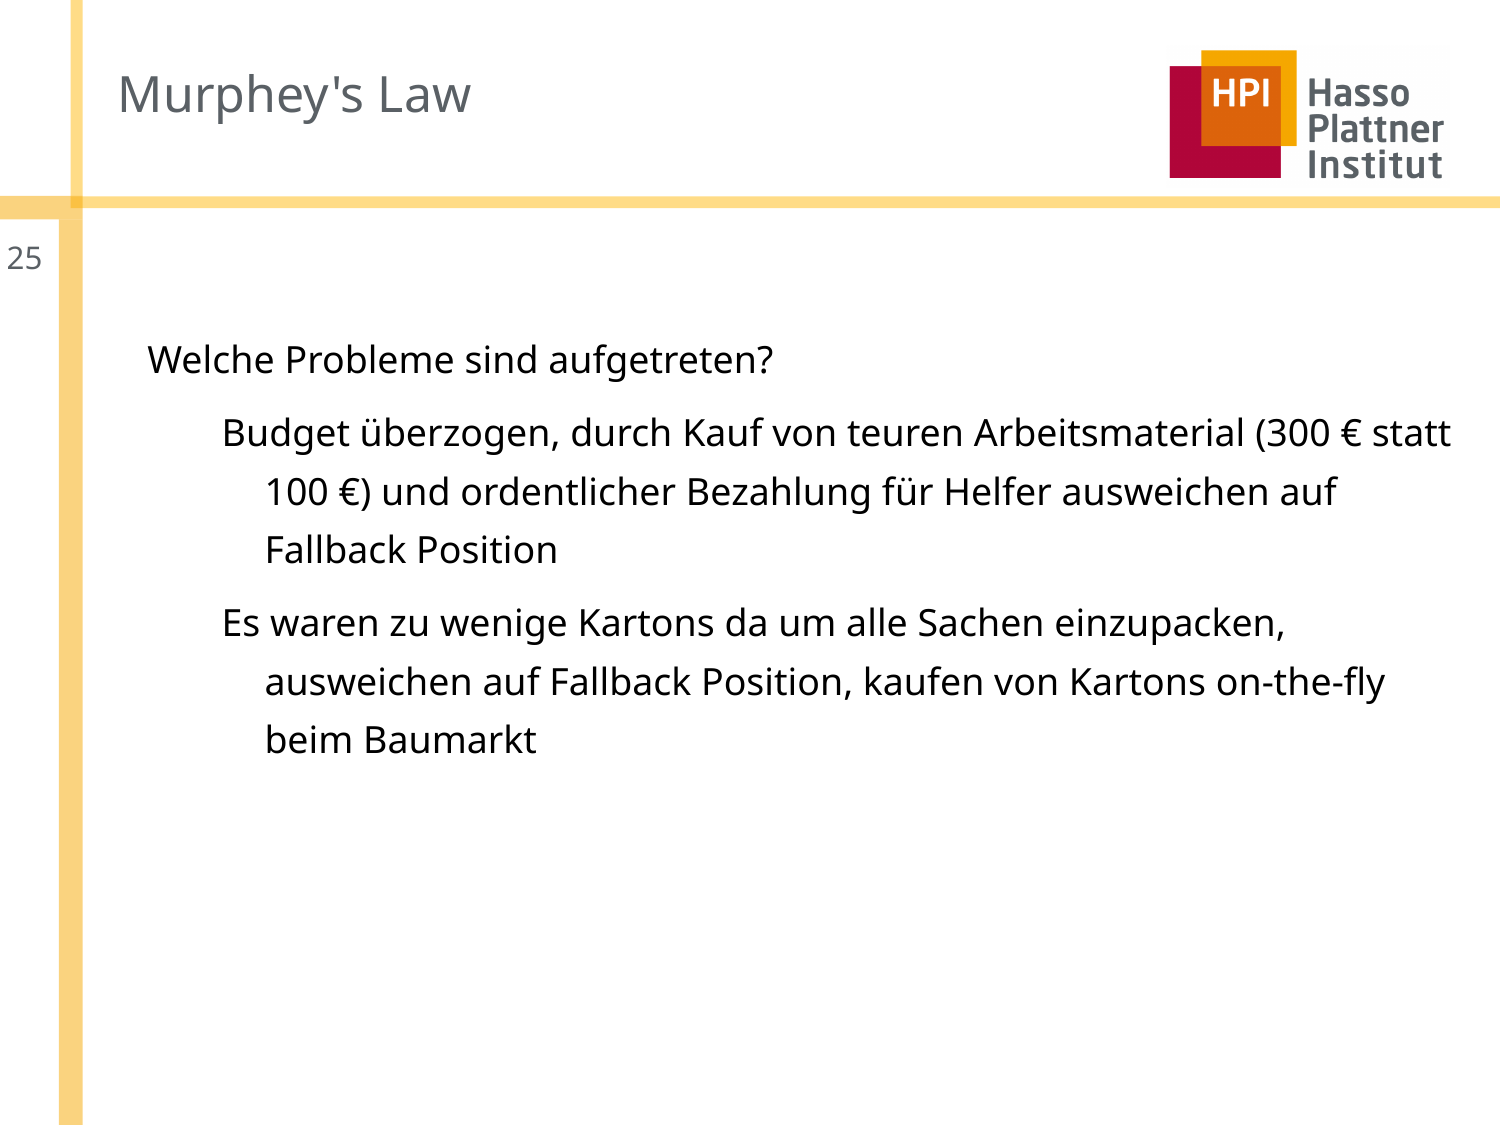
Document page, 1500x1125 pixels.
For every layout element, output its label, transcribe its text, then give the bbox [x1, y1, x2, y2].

list Welche Probleme sind aufgetreten? Budget überzogen, durch Kauf von teuren Arbeitsmaterial (300 € statt 100 €) und ordentlicher Bezahlung für Helfer ausweichen auf Fallback Position Es waren zu wenige Kartons da um alle Sachen einzupacken, ausweichen auf Fallback Position, kaufen von Kartons on-the-fly beim Baumarkt [117, 326, 1459, 1056]
title Murphey's Law [117, 7, 1093, 179]
